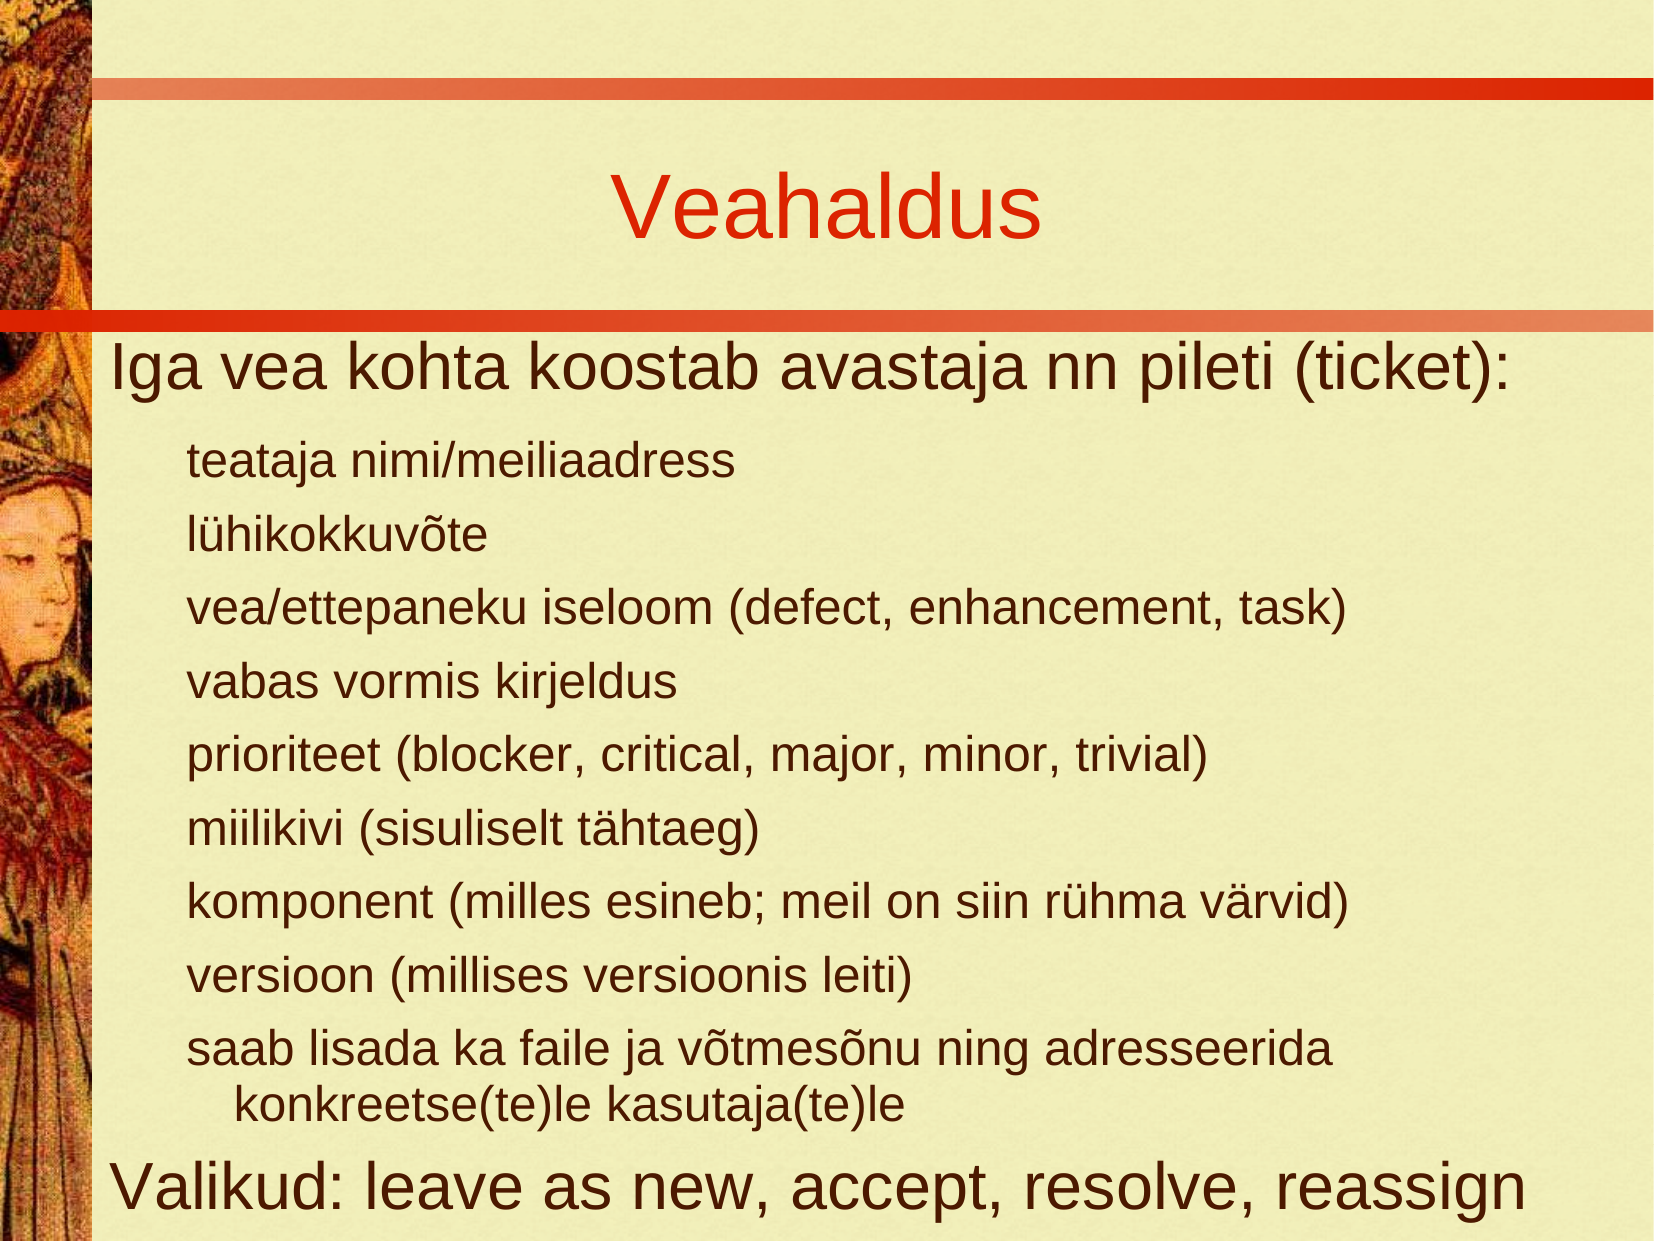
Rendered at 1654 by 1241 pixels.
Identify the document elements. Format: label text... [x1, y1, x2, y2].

title Veahaldus [121, 102, 1534, 311]
list Iga vea kohta koostab avastaja nn pileti (ticket): teataja nimi/meiliaadress lühikokkuvõte vea/ettepaneku iseloom (defect, enhancement, task) vabas vormis kirjeldus prioriteet (blocker, critical, major, minor, trivial) miilikivi (sisuliselt tähtaeg) komponent (milles esineb; meil on siin rühma värvid) versioon (millises versioonis leiti) saab lisada ka faile ja võtmesõnu ning adresseerida konkreetse(te)le kasutaja(te)le Valikud: leave as new, accept, resolve, reassign [91, 328, 1595, 1225]
picture [0, 0, 1654, 310]
picture [0, 332, 1654, 1241]
